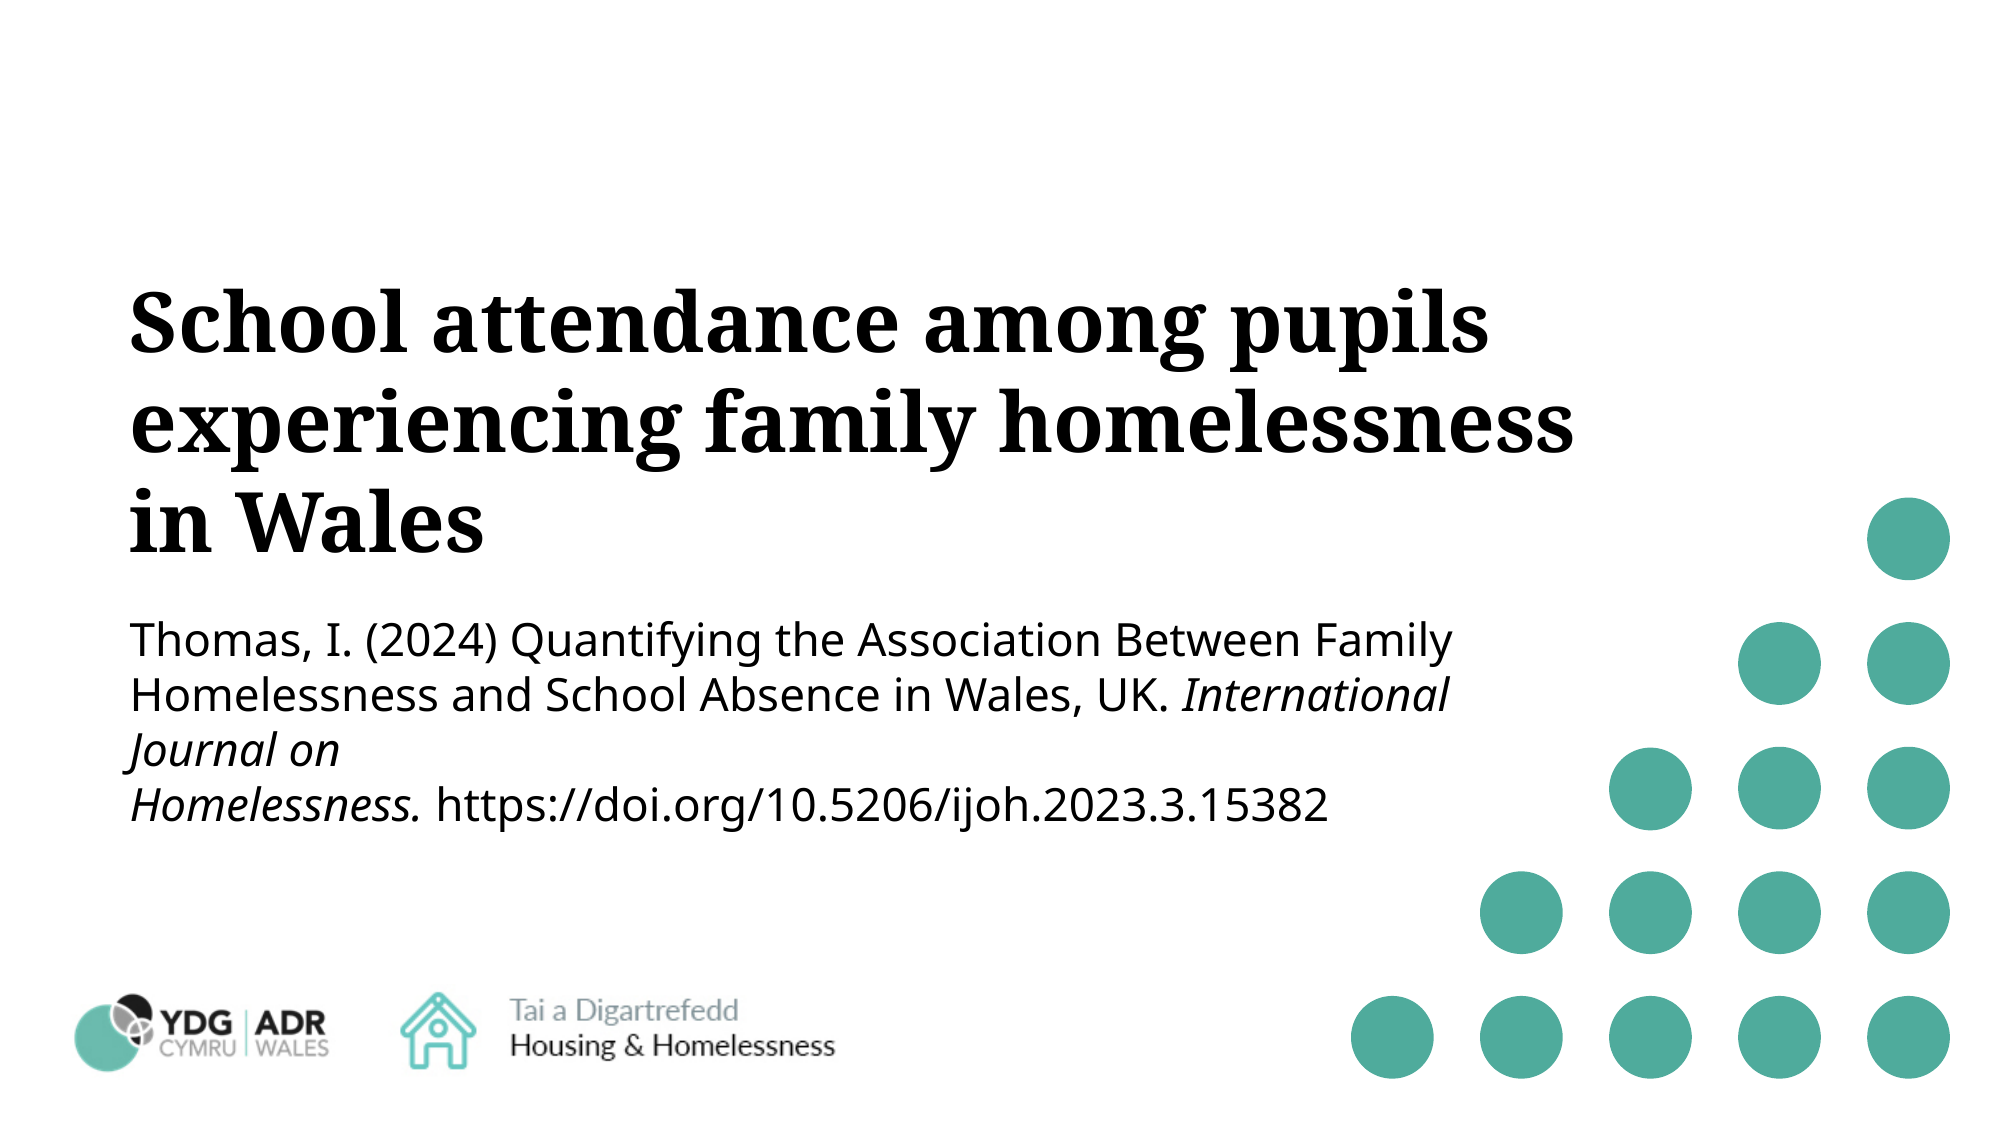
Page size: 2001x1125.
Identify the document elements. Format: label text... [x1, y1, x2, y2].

text_box [1867, 622, 1950, 705]
text_box [1480, 995, 1563, 1079]
text_box [1738, 871, 1821, 955]
text_box [1609, 995, 1692, 1079]
text_box [1867, 746, 1950, 830]
text_box [1609, 871, 1692, 955]
text_box [1609, 747, 1692, 831]
text_box [1351, 995, 1434, 1079]
text_box [1738, 995, 1821, 1079]
picture [60, 983, 852, 1082]
text_box [1867, 497, 1950, 581]
text_box [1480, 871, 1563, 955]
text_box [1738, 746, 1821, 830]
text_box Thomas, I. (2024) Quantifying the Association Between Family Homelessness and School Absence in Wales, UK. International Journal on Homelessness. https://doi.org/10.5206/ijoh.2023.3.15382 [114, 603, 1528, 785]
text_box [1738, 622, 1821, 705]
text_box School attendance among pupils experiencing family homelessness in Wales [114, 262, 1692, 581]
text_box [1867, 995, 1950, 1079]
text_box [1867, 871, 1950, 955]
